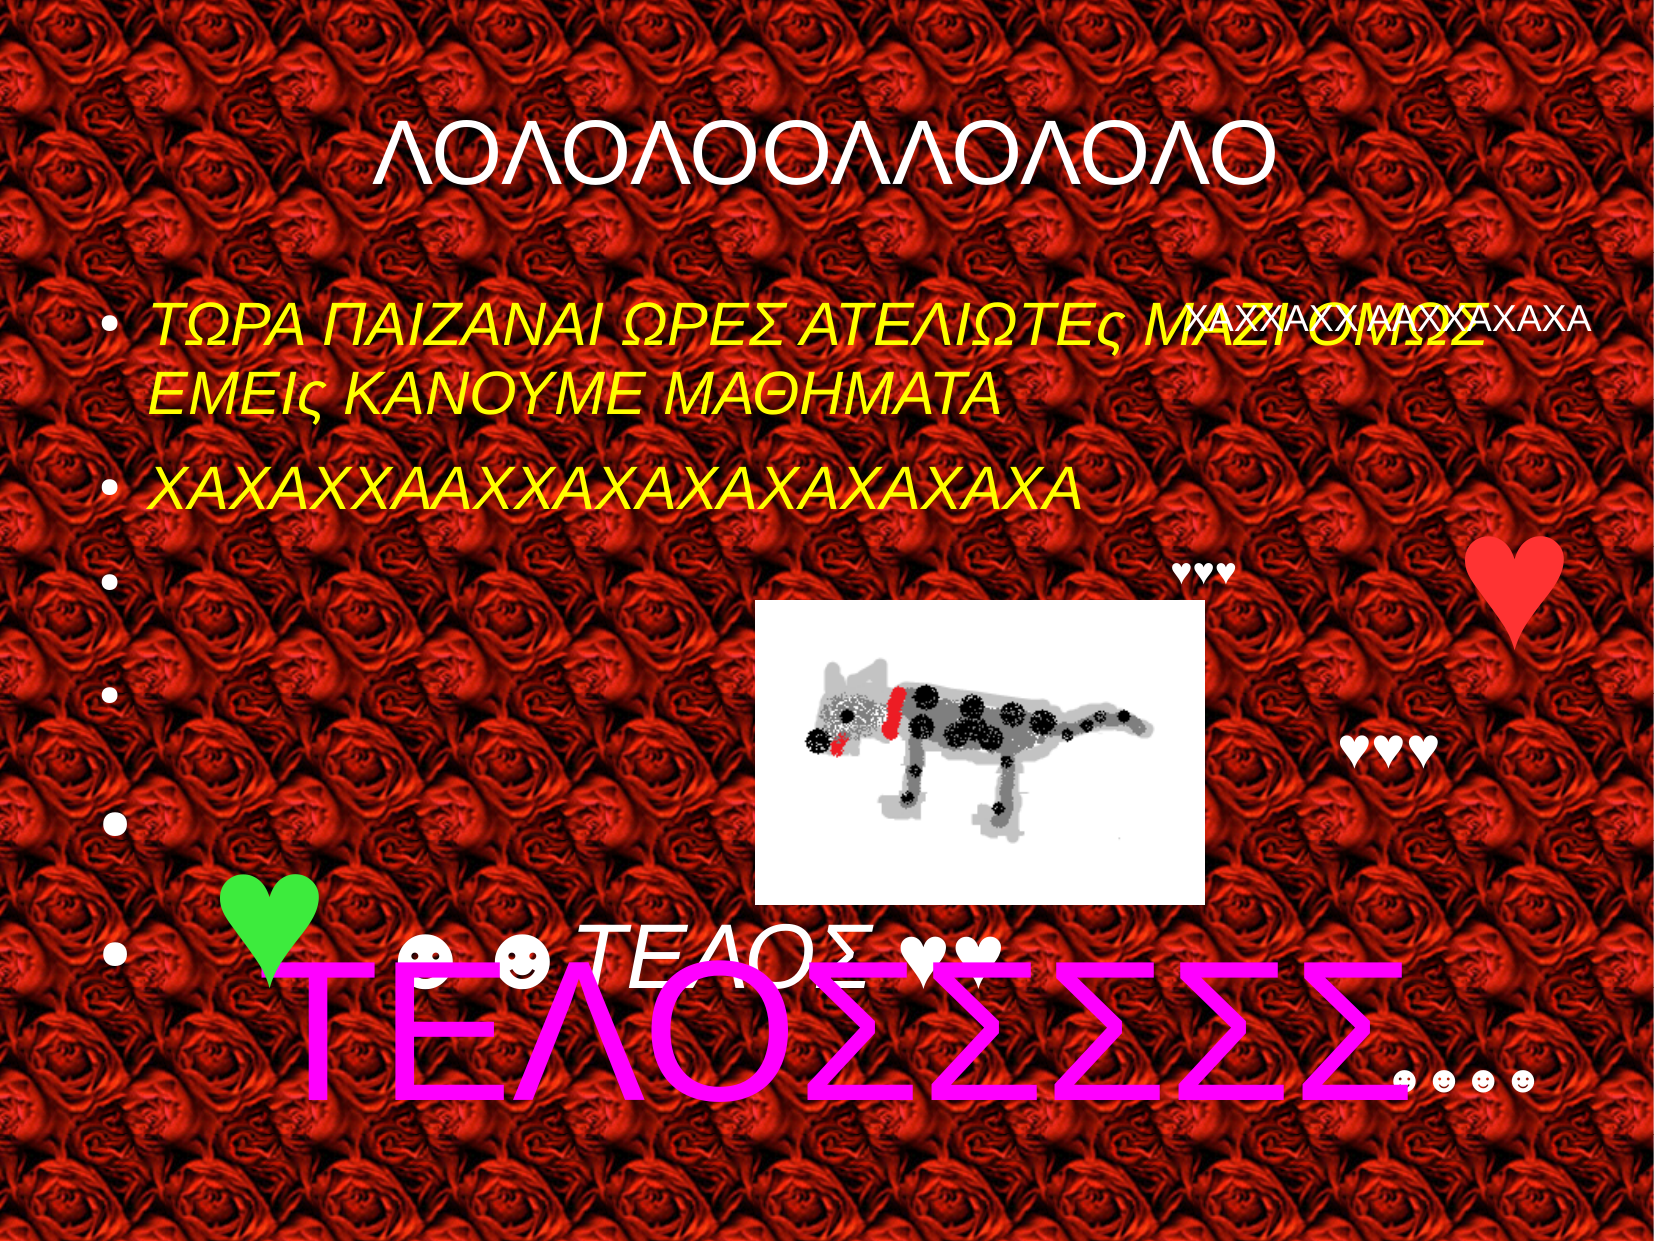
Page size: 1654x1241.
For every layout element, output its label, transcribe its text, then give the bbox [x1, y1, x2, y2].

list ΤΩΡΑ ΠΑΙΖΑΝΑΙ ΩΡΕΣ ΑΤΕΛΙΩΤΕς ΜΑΖΙ ΟΜΩΣ ΕΜΕΙς ΚΑΝΟΥΜΕ ΜΑΘΗΜΑΤΑ ΧΑΧΑΧΧΑΑΧΧΑΧΑΧΑΧΑΧΑΧΑΧΑ ☻☻ΤΕΛΟΣ ♥♥ [82, 290, 1538, 1010]
text_box ♥♥♥ [1155, 543, 1252, 601]
text_box ♥ [1440, 460, 1590, 699]
text_box ♥ [195, 797, 345, 1036]
text_box ΧΑΧΧΑΧΧ ΑΑΧΧΑΧΑΧΑ [1169, 290, 1608, 348]
text_box ΤΕΛΟΣΣΣΣΣ [242, 911, 1432, 1151]
text_box ☻☻☻☻ [1432, 1051, 1558, 1109]
title ΛΟΛΟΛΟΟΛΛΟΛΟΛΟ [82, 49, 1571, 257]
picture [0, 0, 1654, 1241]
text_box ♥♥♥ [1322, 708, 1457, 789]
